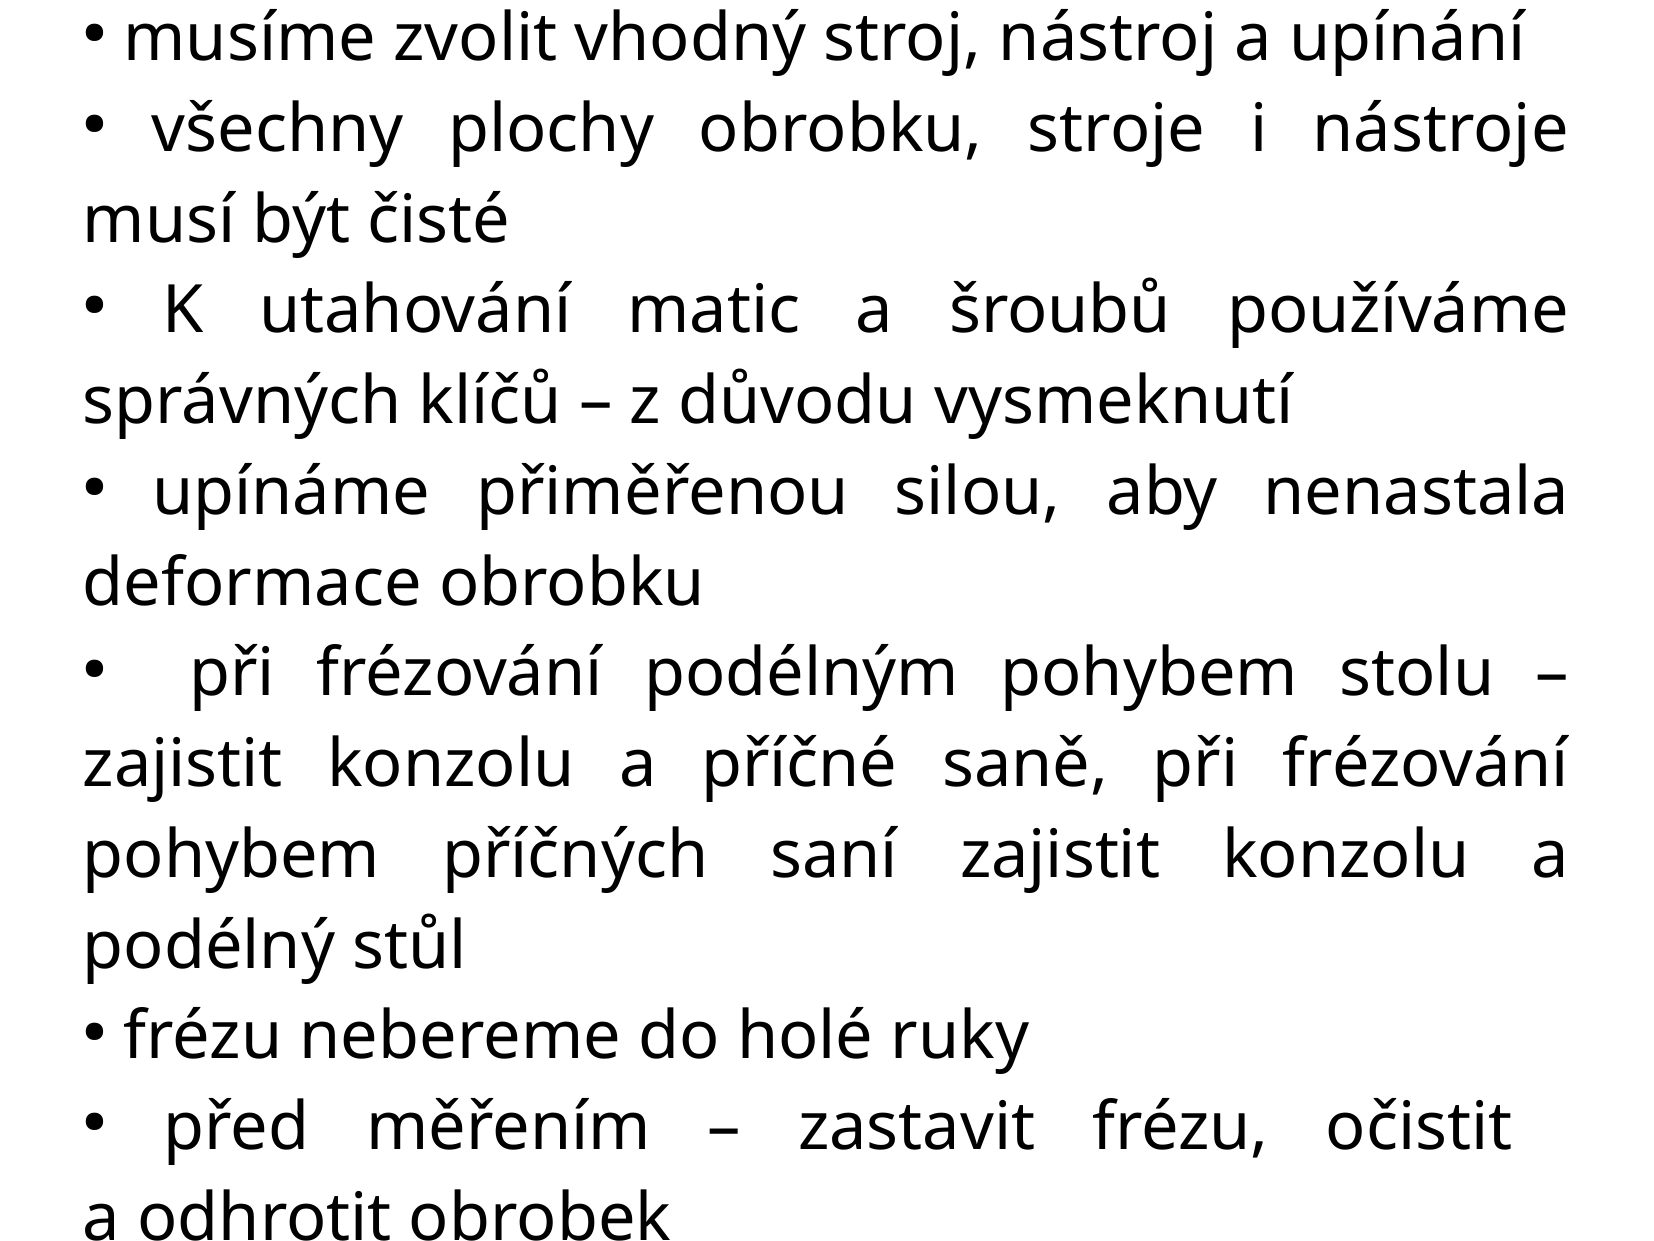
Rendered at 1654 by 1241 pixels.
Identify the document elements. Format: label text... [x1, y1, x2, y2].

subtitle Zásady pro frézování rovinných ploch musíme zvolit vhodný stroj, nástroj a upínání všechny plochy obrobku, stroje i nástroje musí být čisté K utahování matic a šroubů používáme správných klíčů – z důvodu vysmeknutí upínáme přiměřenou silou, aby nenastala deformace obrobku při frézování podélným pohybem stolu – zajistit konzolu a příčné saně, při frézování pohybem příčných saní zajistit konzolu a podélný stůl frézu nebereme do holé ruky před měřením – zastavit frézu, očistit a odhrotit obrobek [82, 36, 1571, 1122]
